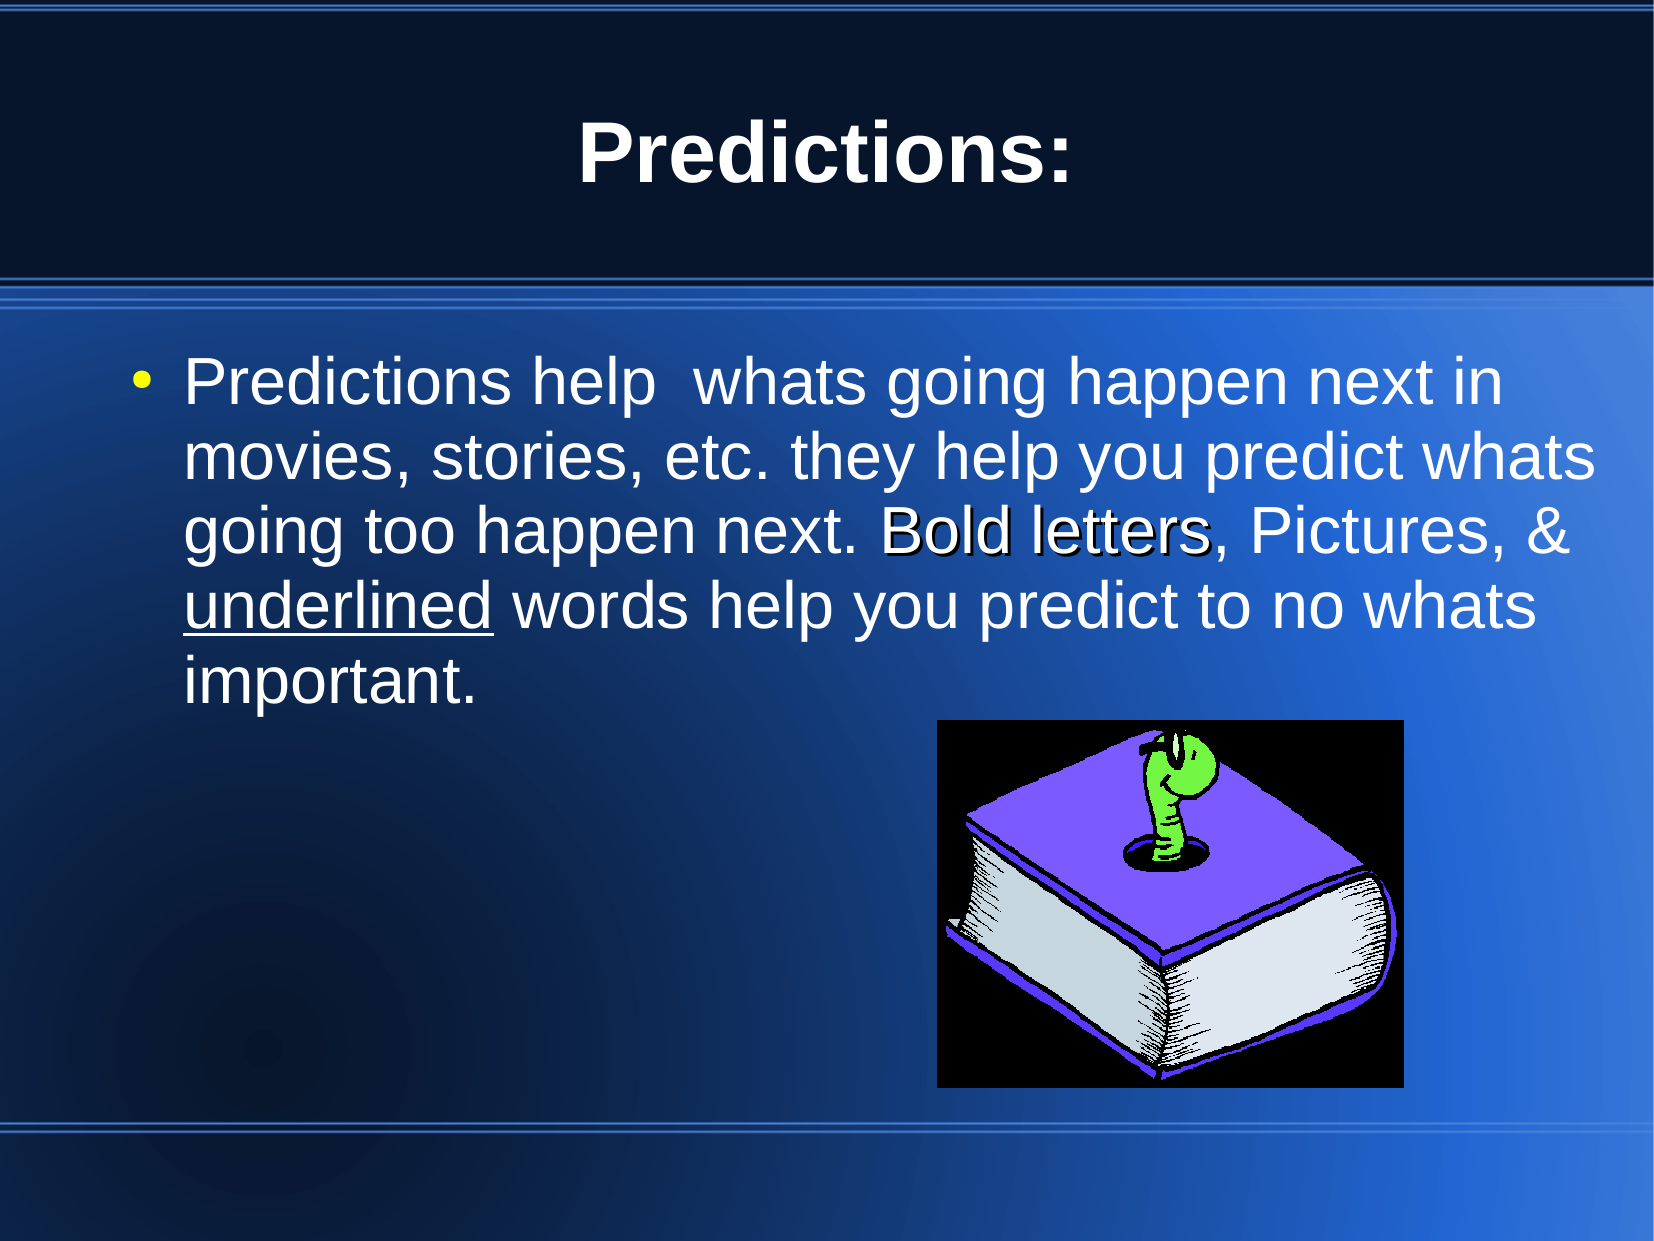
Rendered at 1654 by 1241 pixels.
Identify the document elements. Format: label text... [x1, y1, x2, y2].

title Predictions: [82, 49, 1571, 257]
picture [0, 0, 1654, 1241]
list Predictions help whats going happen next in movies, stories, etc. they help you predict whats going too happen next. Bold letters, Pictures, & underlined words help you predict to no whats important. [112, 343, 1601, 1163]
